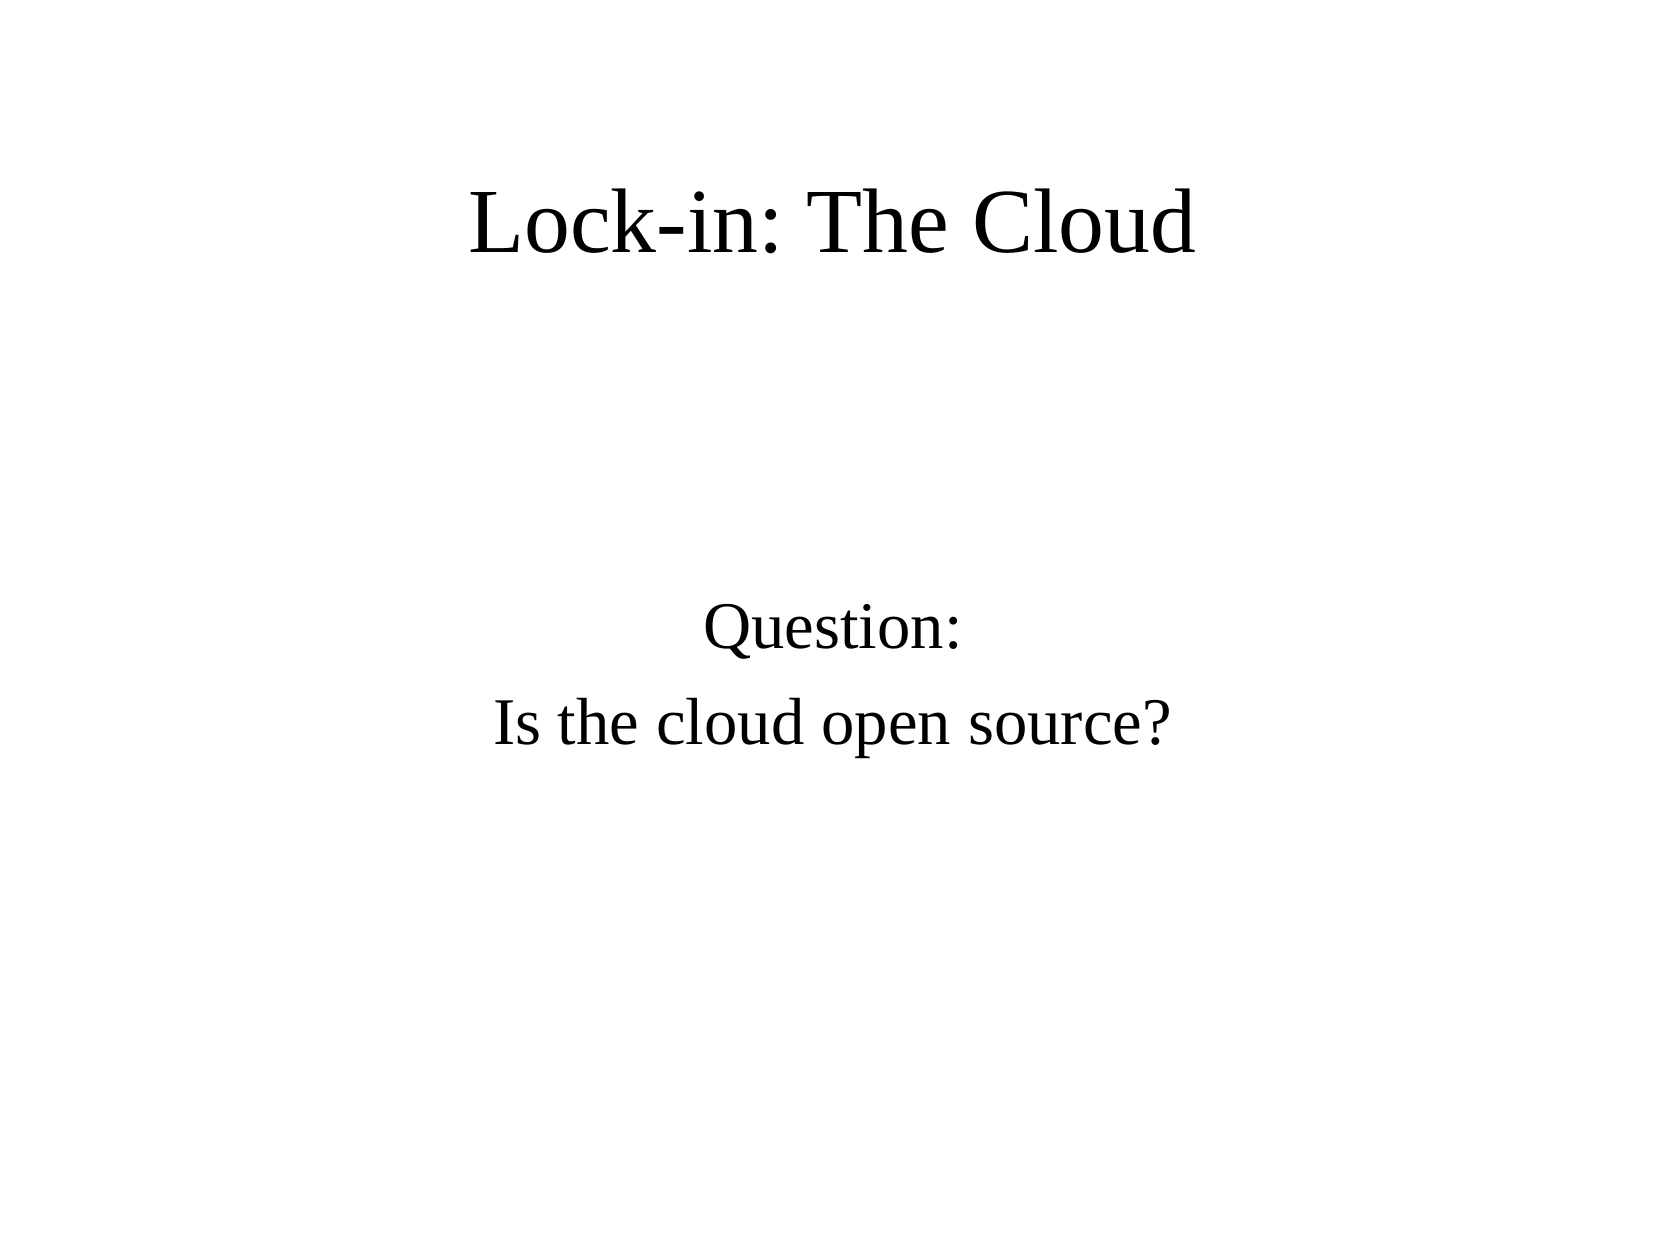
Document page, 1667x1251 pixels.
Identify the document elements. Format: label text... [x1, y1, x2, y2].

subtitle Question: Is the cloud open source? [124, 110, 1542, 1230]
